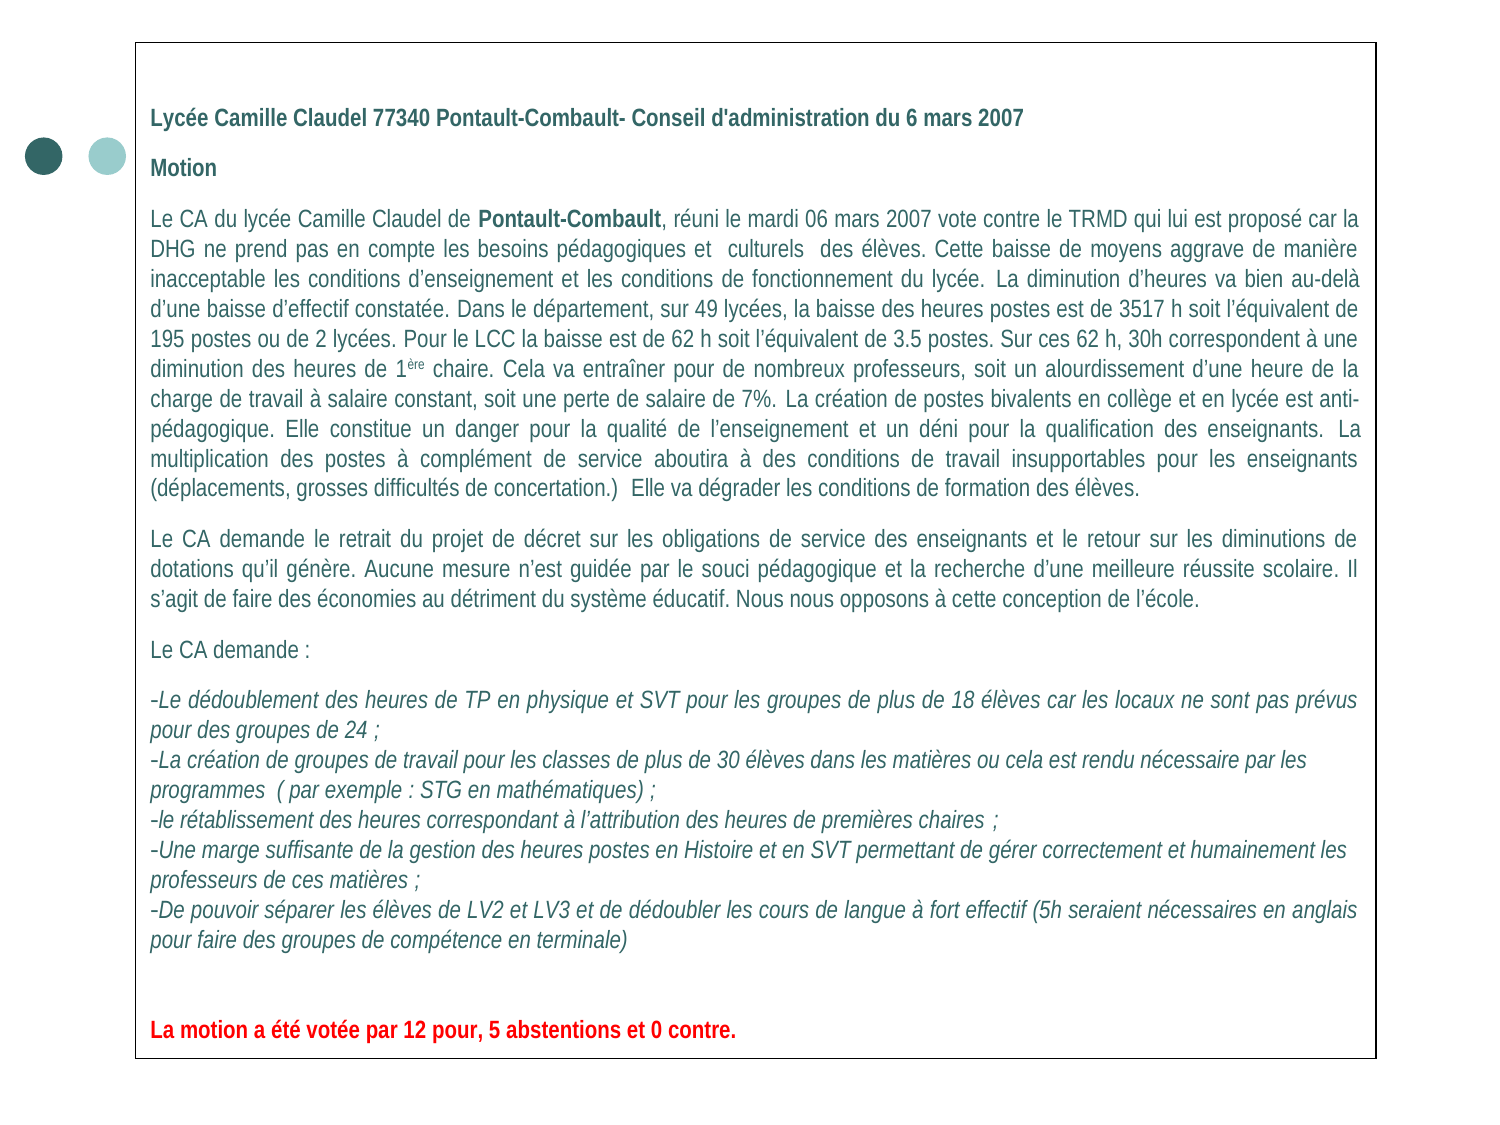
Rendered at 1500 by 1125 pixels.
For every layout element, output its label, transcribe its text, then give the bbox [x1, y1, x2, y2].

text_box Lycée Camille Claudel 77340 Pontault-Combault- Conseil d'administration du 6 mars 2007 Motion Le CA du lycée Camille Claudel de Pontault-Combault, réuni le mardi 06 mars 2007 vote contre le TRMD qui lui est proposé car la DHG ne prend pas en compte les besoins pédagogiques et culturels des élèves. Cette baisse de moyens aggrave de manière inacceptable les conditions d’enseignement et les conditions de fonctionnement du lycée. La diminution d’heures va bien au-delà d’une baisse d’effectif constatée. Dans le département, sur 49 lycées, la baisse des heures postes est de 3517 h soit l’équivalent de 195 postes ou de 2 lycées. Pour le LCC la baisse est de 62 h soit l’équivalent de 3.5 postes. Sur ces 62 h, 30h correspondent à une diminution des heures de 1ère chaire. Cela va entraîner pour de nombreux professeurs, soit un alourdissement d’une heure de la charge de travail à salaire constant, soit une perte de salaire de 7%. La création de postes bivalents en collège et en lycée est anti-pédagogique. Elle constitue un danger pour la qualité de l’enseignement et un déni pour la qualification des enseignants. La multiplication des postes à complément de service aboutira à des conditions de travail insupportables pour les enseignants (déplacements, grosses difficultés de concertation.) Elle va dégrader les conditions de formation des élèves. Le CA demande le retrait du projet de décret sur les obligations de service des enseignants et le retour sur les diminutions de dotations qu’il génère. Aucune mesure n’est guidée par le souci pédagogique et la recherche d’une meilleure réussite scolaire. Il s’agit de faire des économies au détriment du système éducatif. Nous nous opposons à cette conception de l’école. Le CA demande : Le dédoublement des heures de TP en physique et SVT pour les groupes de plus de 18 élèves car les locaux ne sont pas prévus pour des groupes de 24 ; La création de groupes de travail pour les classes de plus de 30 élèves dans les matières ou cela est rendu nécessaire par les programmes ( par exemple : STG en mathématiques) ; le rétablissement des heures correspondant à l’attribution des heures de premières chaires ; Une marge suffisante de la gestion des heures postes en Histoire et en SVT permettant de gérer correctement et humainement les professeurs de ces matières ; De pouvoir séparer les élèves de LV2 et LV3 et de dédoubler les cours de langue à fort effectif (5h seraient nécessaires en anglais pour faire des groupes de compétence en terminale) La motion a été votée par 12 pour, 5 abstentions et 0 contre. [135, 42, 1377, 1059]
